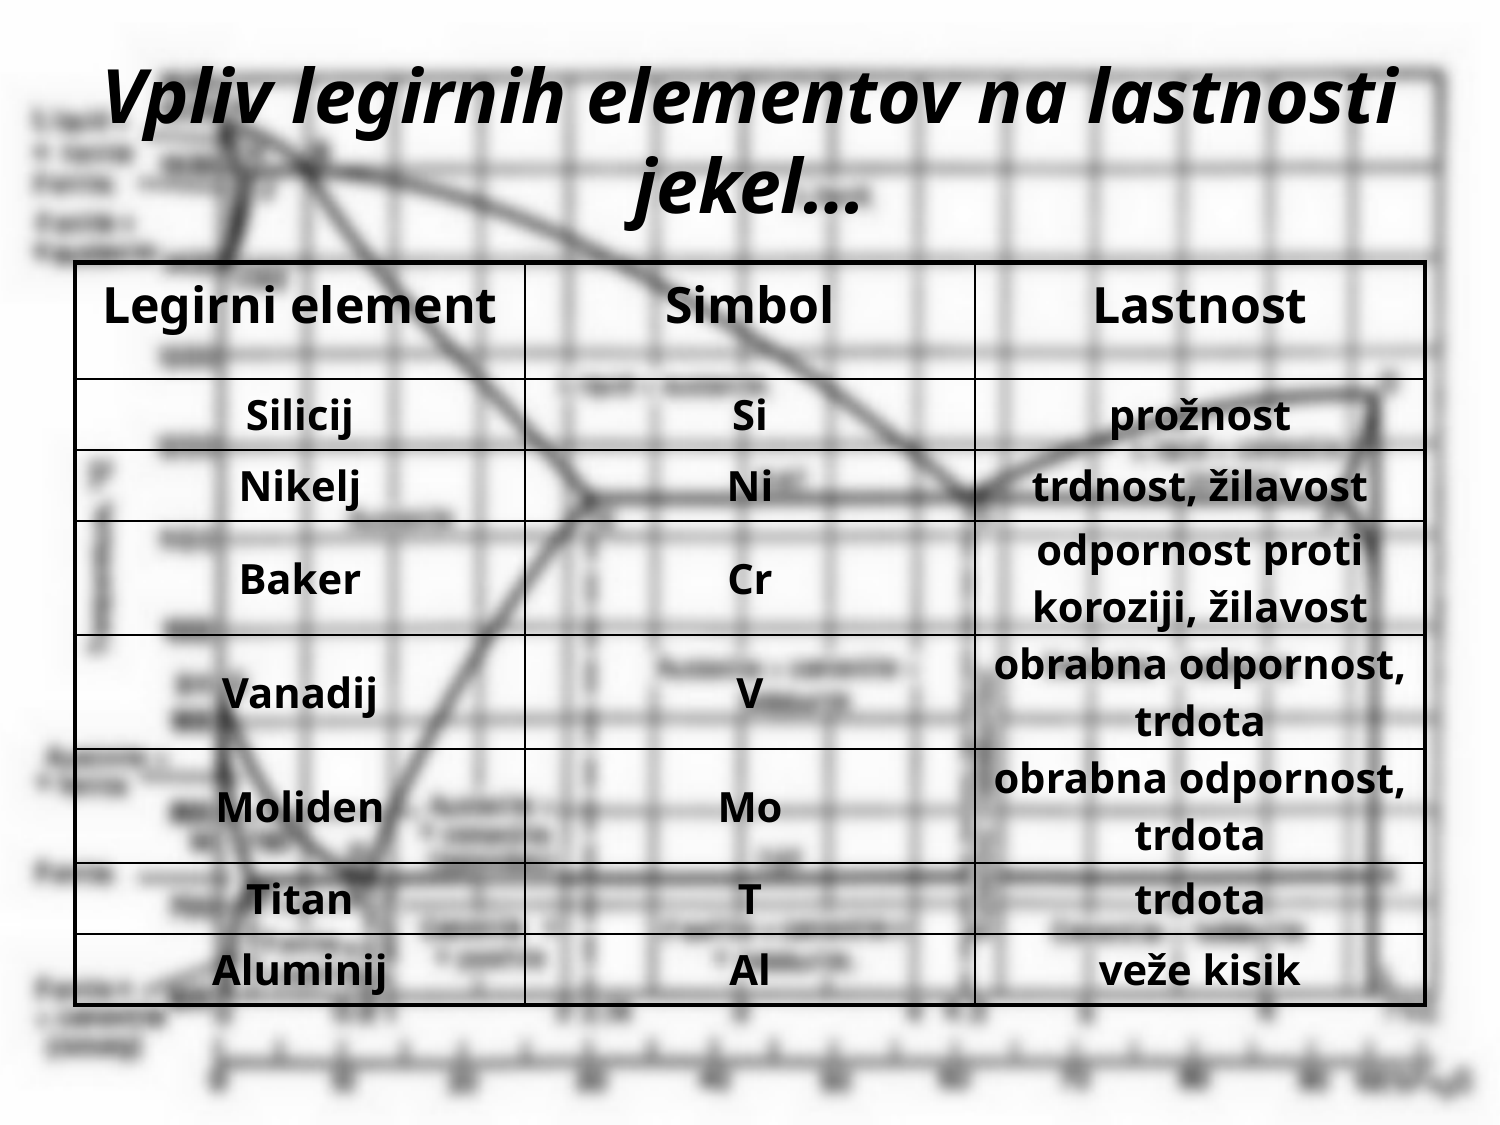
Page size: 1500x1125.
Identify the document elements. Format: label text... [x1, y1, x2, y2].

table_cell Al [526, 935, 974, 1003]
title Vpliv legirnih elementov na lastnosti jekel… [75, 45, 1425, 233]
table_cell Aluminij [77, 935, 524, 1003]
table_cell Nikelj [77, 451, 524, 520]
table_cell Cr [526, 522, 974, 634]
table_header Legirni element [77, 265, 524, 378]
table_cell trdota [976, 864, 1423, 933]
table_cell trdnost, žilavost [976, 451, 1423, 520]
table_cell Ni [526, 451, 974, 520]
table_header Lastnost [976, 265, 1423, 378]
table_header Simbol [526, 265, 974, 378]
table_cell V [526, 636, 974, 748]
table_cell T [526, 864, 974, 933]
table_cell Mo [526, 750, 974, 862]
table_cell Baker [77, 522, 524, 634]
table_cell Titan [77, 864, 524, 933]
table_cell Moliden [77, 750, 524, 862]
table_cell obrabna odpornost, trdota [976, 750, 1423, 862]
table_cell Si [526, 380, 974, 449]
table_cell Silicij [77, 380, 524, 449]
table_cell odpornost proti koroziji, žilavost [976, 522, 1423, 634]
table_cell Vanadij [77, 636, 524, 748]
table_cell prožnost [976, 380, 1423, 449]
table_cell obrabna odpornost, trdota [976, 636, 1423, 748]
table_cell veže kisik [976, 935, 1423, 1003]
picture [0, 0, 1500, 1125]
